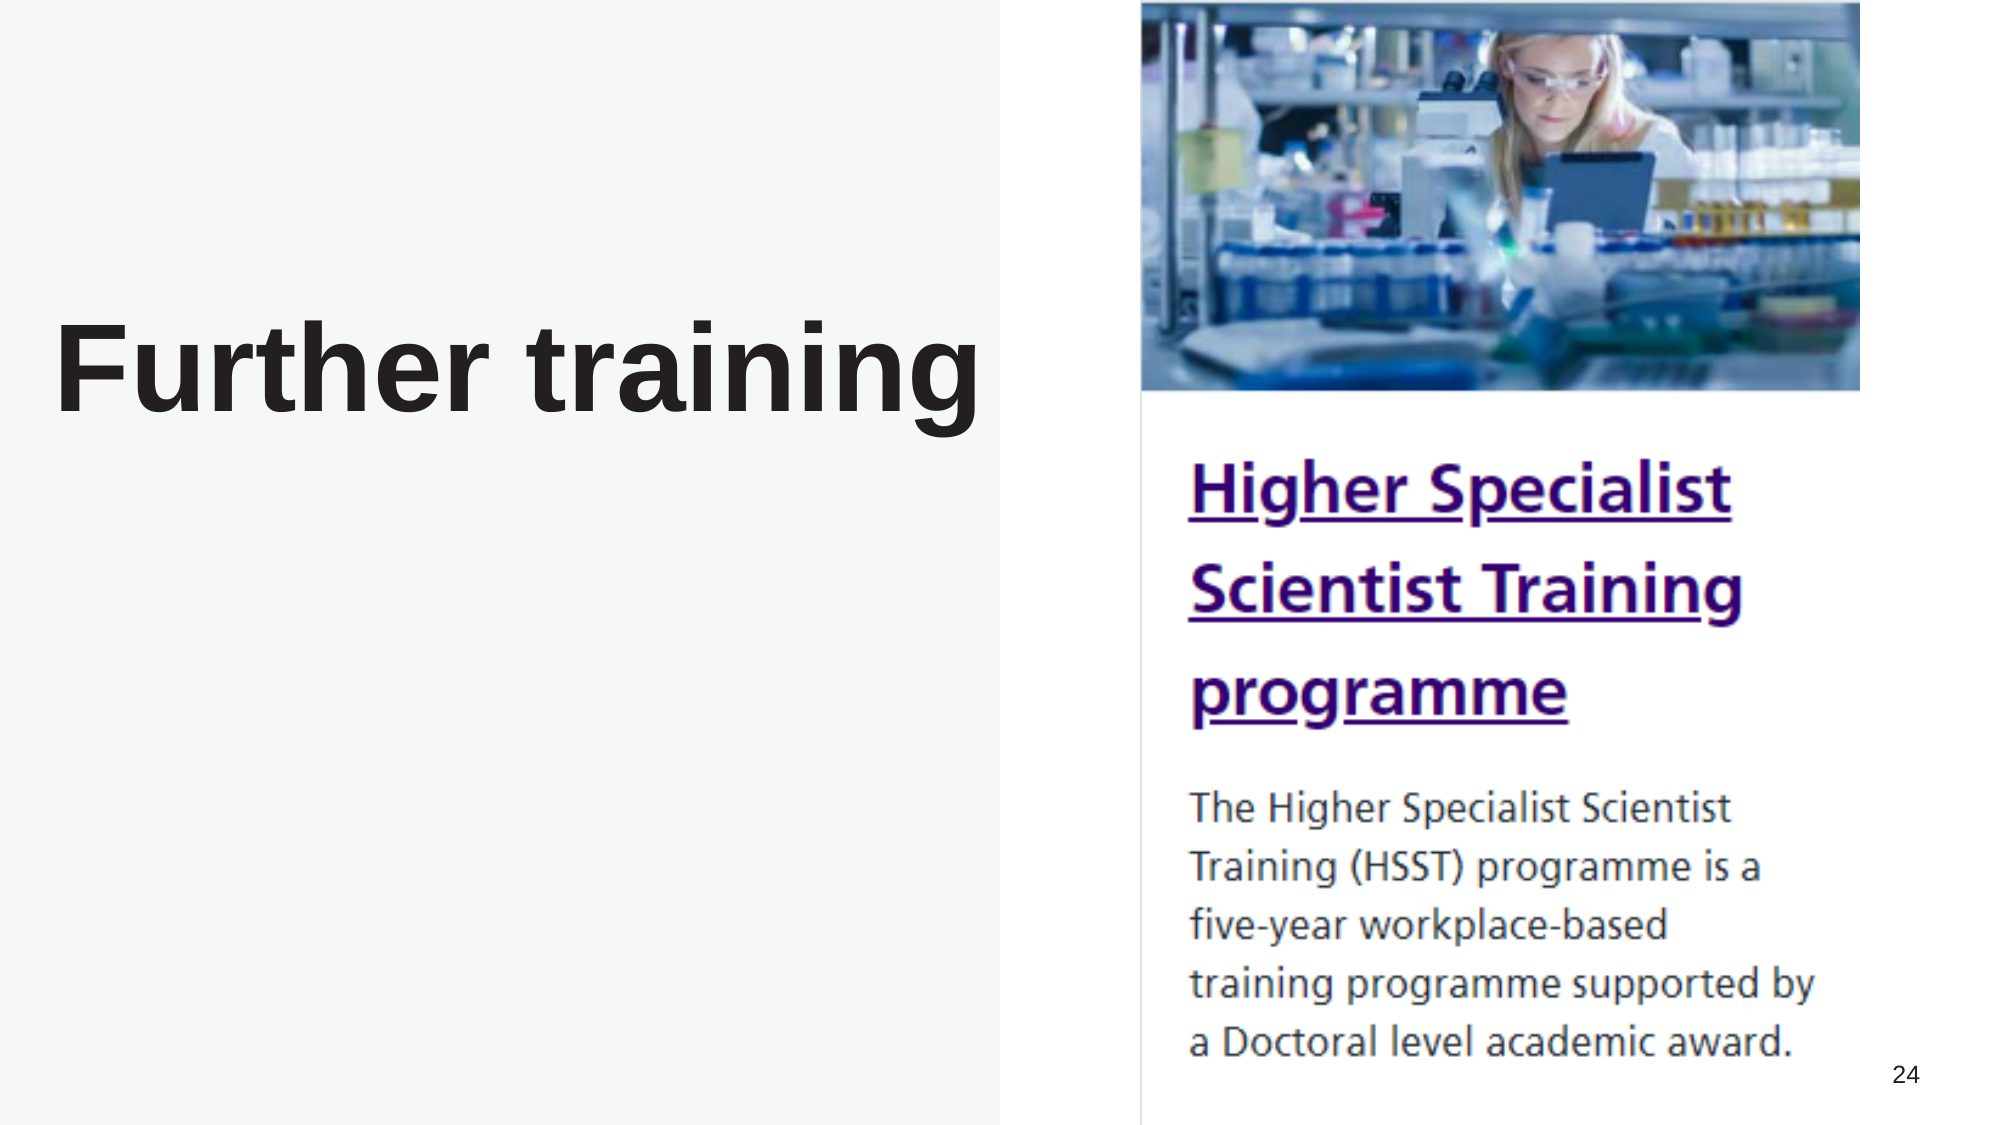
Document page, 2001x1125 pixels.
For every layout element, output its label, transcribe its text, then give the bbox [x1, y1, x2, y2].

picture [1140, 0, 1860, 1125]
title Further training [38, 278, 1000, 784]
